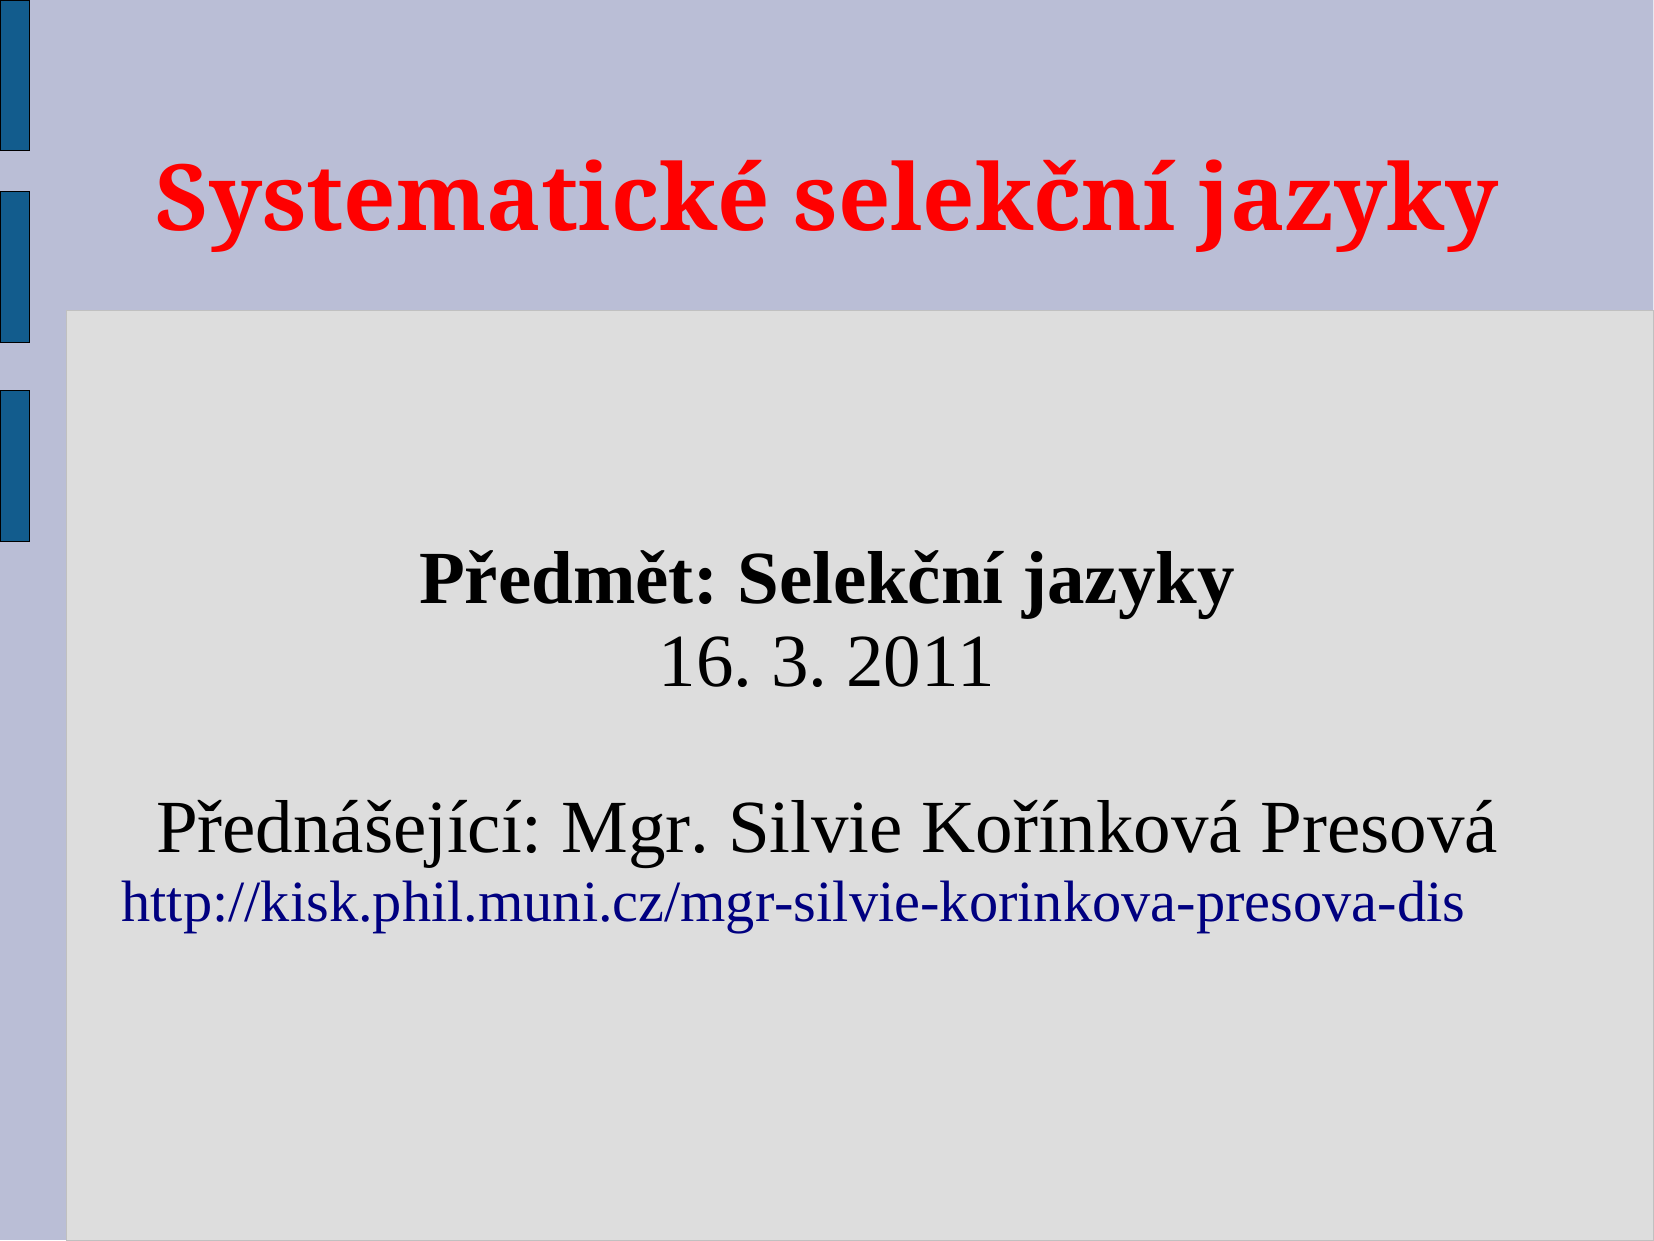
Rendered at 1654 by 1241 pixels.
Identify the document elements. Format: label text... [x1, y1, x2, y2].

title Systematické selekční jazyky [121, 98, 1534, 291]
subtitle Předmět: Selekční jazyky 16. 3. 2011 Přednášející: Mgr. Silvie Kořínková Presová http://kisk.phil.muni.cz/mgr-silvie-korinkova-presova-dis [121, 344, 1534, 1127]
